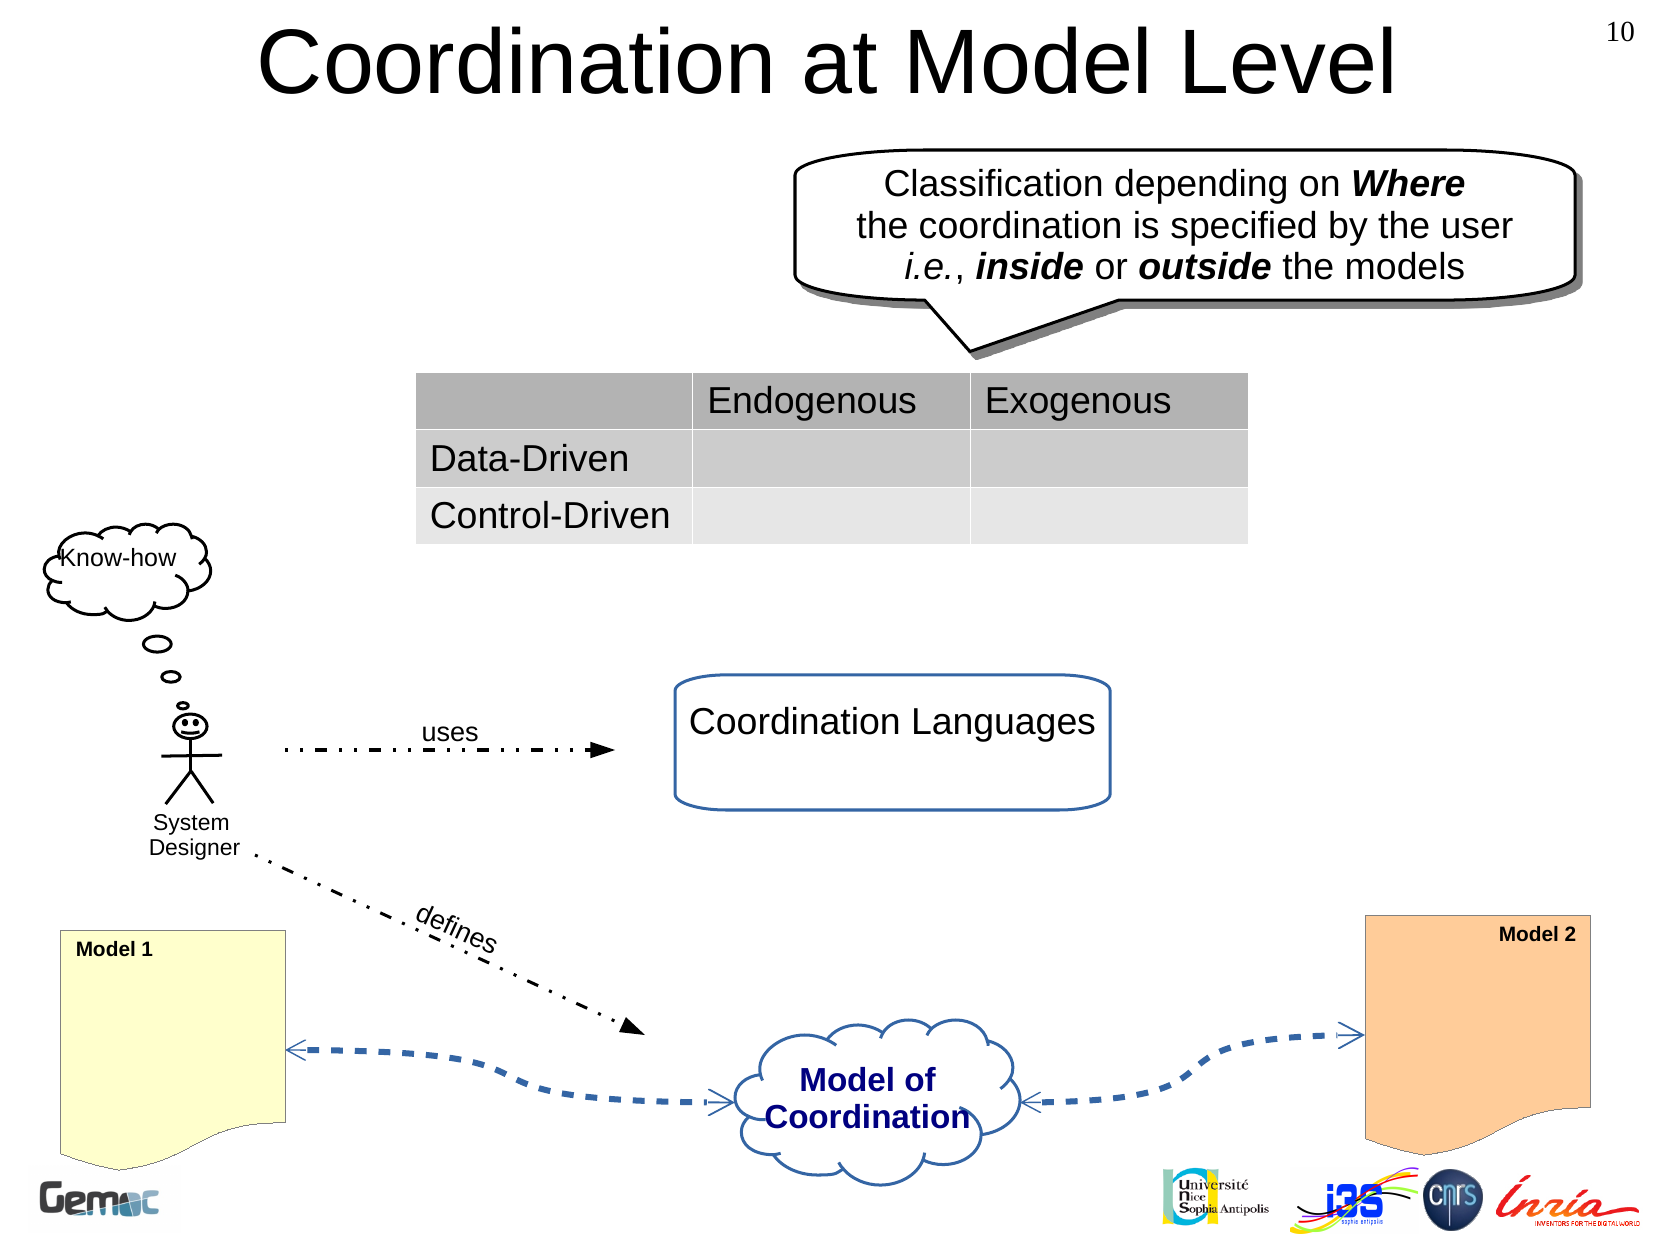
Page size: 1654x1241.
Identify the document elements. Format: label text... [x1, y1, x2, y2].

text_box Classification depending on Where the coordination is specified by the user i.e., inside or outside the models [795, 166, 1576, 352]
text_box Model 2 [1455, 915, 1621, 977]
table_header Exogenous [971, 373, 1248, 429]
title Coordination at Model Level [84, 0, 1573, 166]
table_cell [693, 430, 970, 487]
text_box Know-how [44, 524, 211, 621]
text_box [173, 714, 208, 739]
text_box [60, 930, 286, 1171]
text_box Know-how [161, 671, 181, 683]
text_box Model of Coordination [735, 1020, 1021, 1186]
text_box Know-how [143, 636, 172, 653]
table_cell Data-Driven [416, 430, 692, 487]
text_box Model 1 [61, 930, 211, 984]
text_box Coordination Languages [675, 674, 1111, 811]
text_box [1365, 915, 1591, 1156]
table_cell [971, 430, 1248, 487]
picture [1137, 1150, 1647, 1241]
table_cell [971, 488, 1248, 544]
table_header [416, 373, 692, 429]
table_cell [693, 488, 970, 544]
table_cell Control-Driven [416, 488, 692, 544]
table_header Endogenous [693, 373, 970, 429]
text_box System Designer [92, 774, 297, 870]
